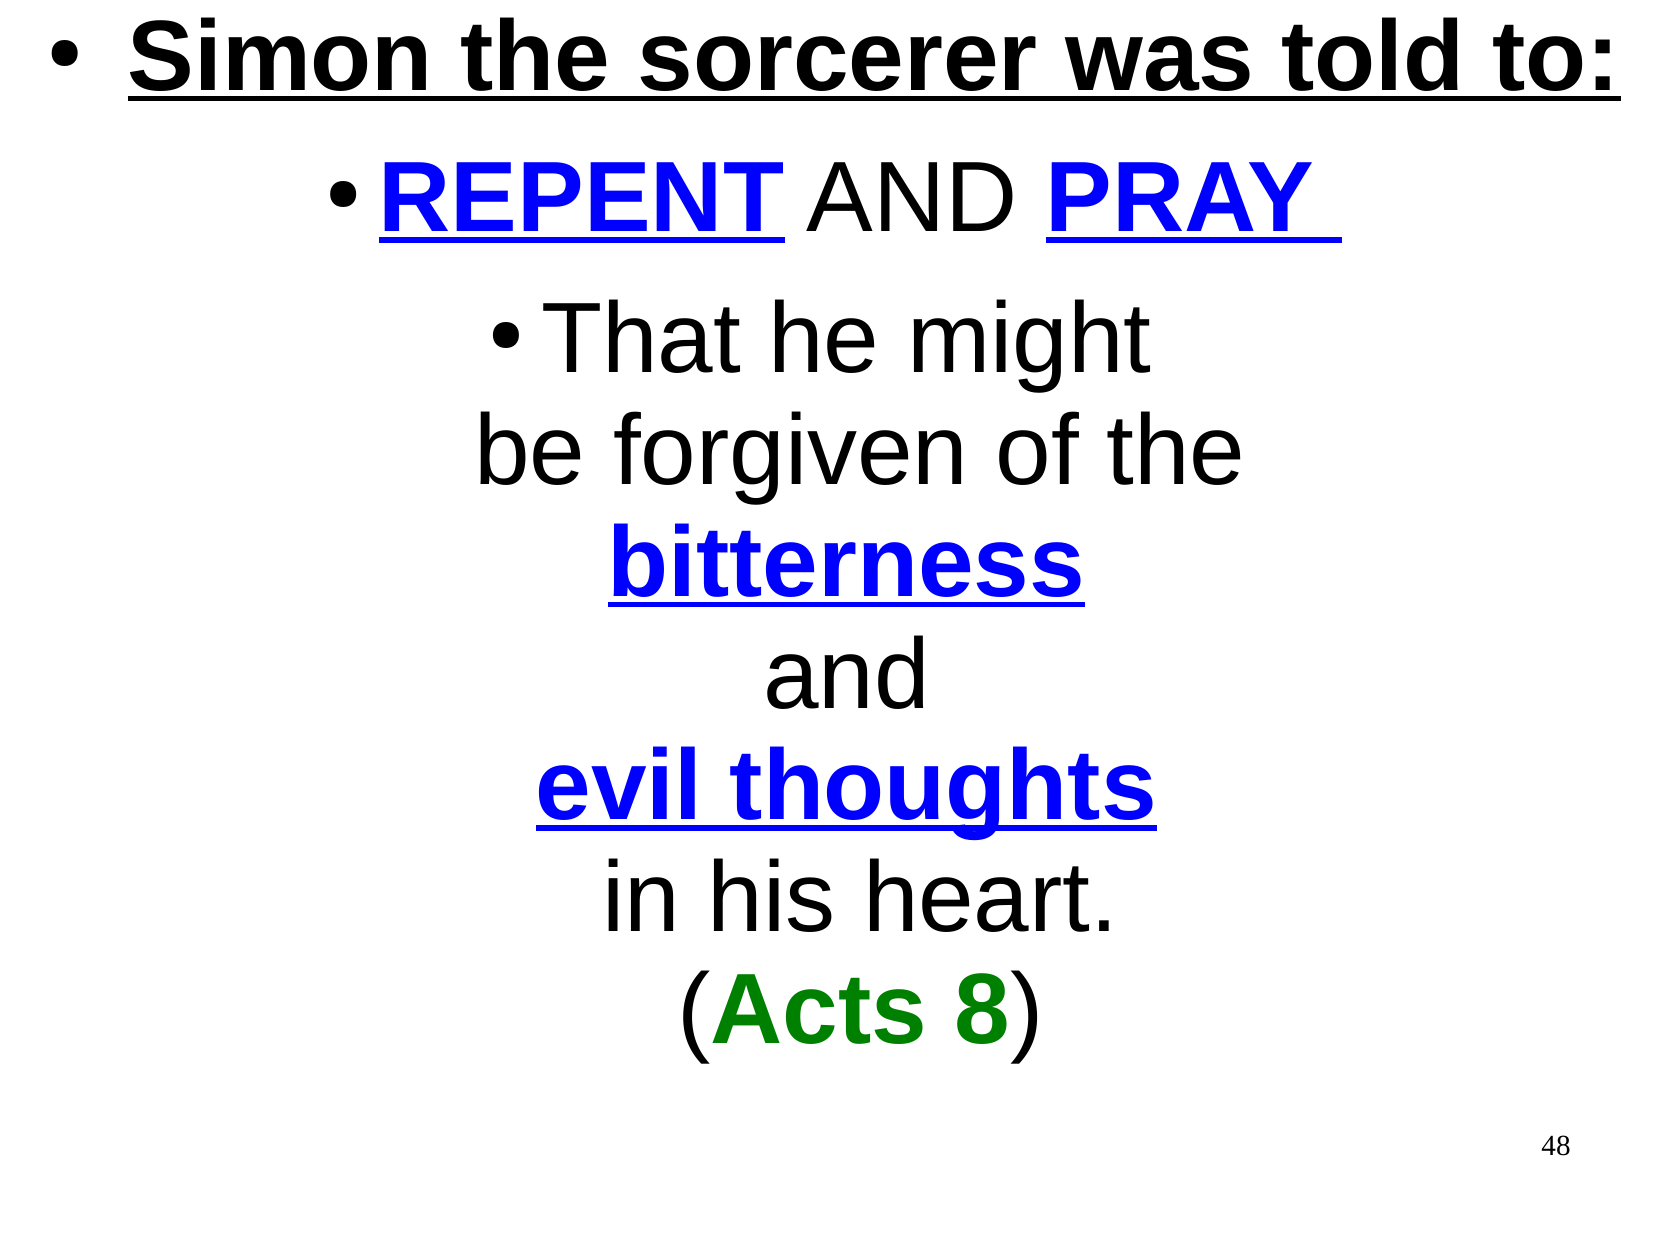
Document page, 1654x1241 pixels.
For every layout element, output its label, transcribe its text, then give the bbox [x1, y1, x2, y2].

list Simon the sorcerer was told to: REPENT AND PRAY That he might be forgiven of the bitterness and evil thoughts in his heart. (Acts 8) [0, 0, 1651, 1238]
